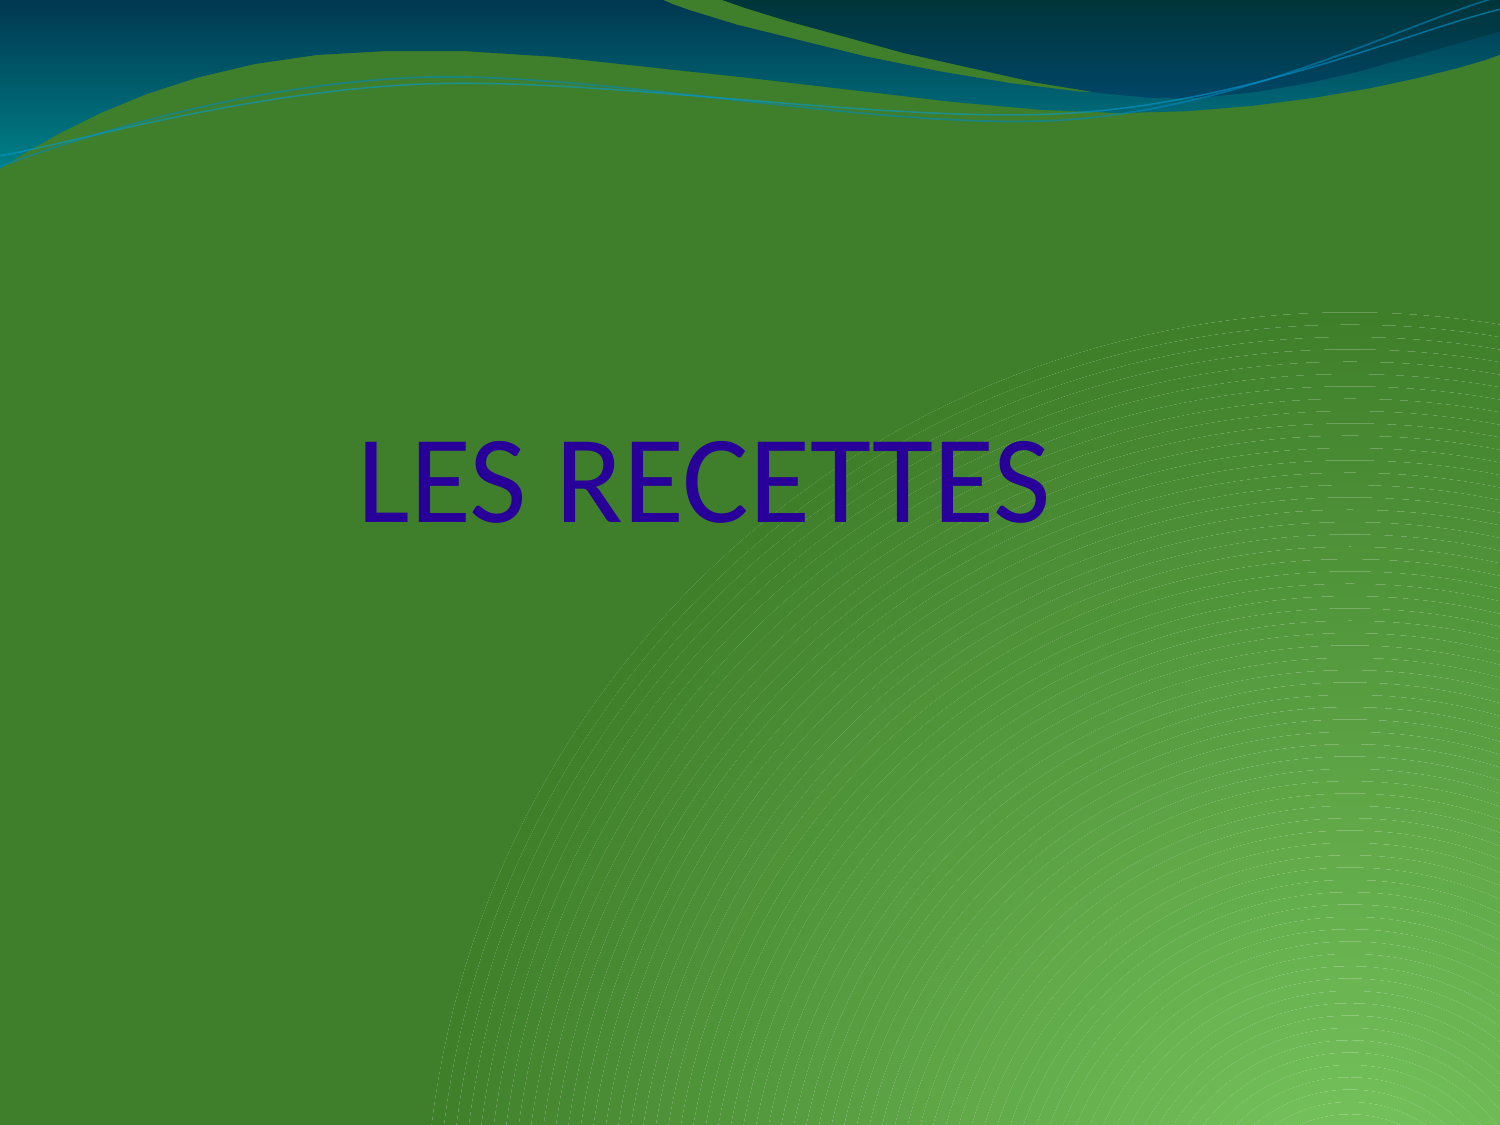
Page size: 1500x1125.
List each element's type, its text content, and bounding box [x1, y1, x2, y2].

picture [65, 137, 83, 143]
picture [106, 125, 133, 133]
picture [635, 90, 670, 94]
picture [737, 99, 771, 103]
text_box LES RECETTES [342, 389, 1075, 555]
